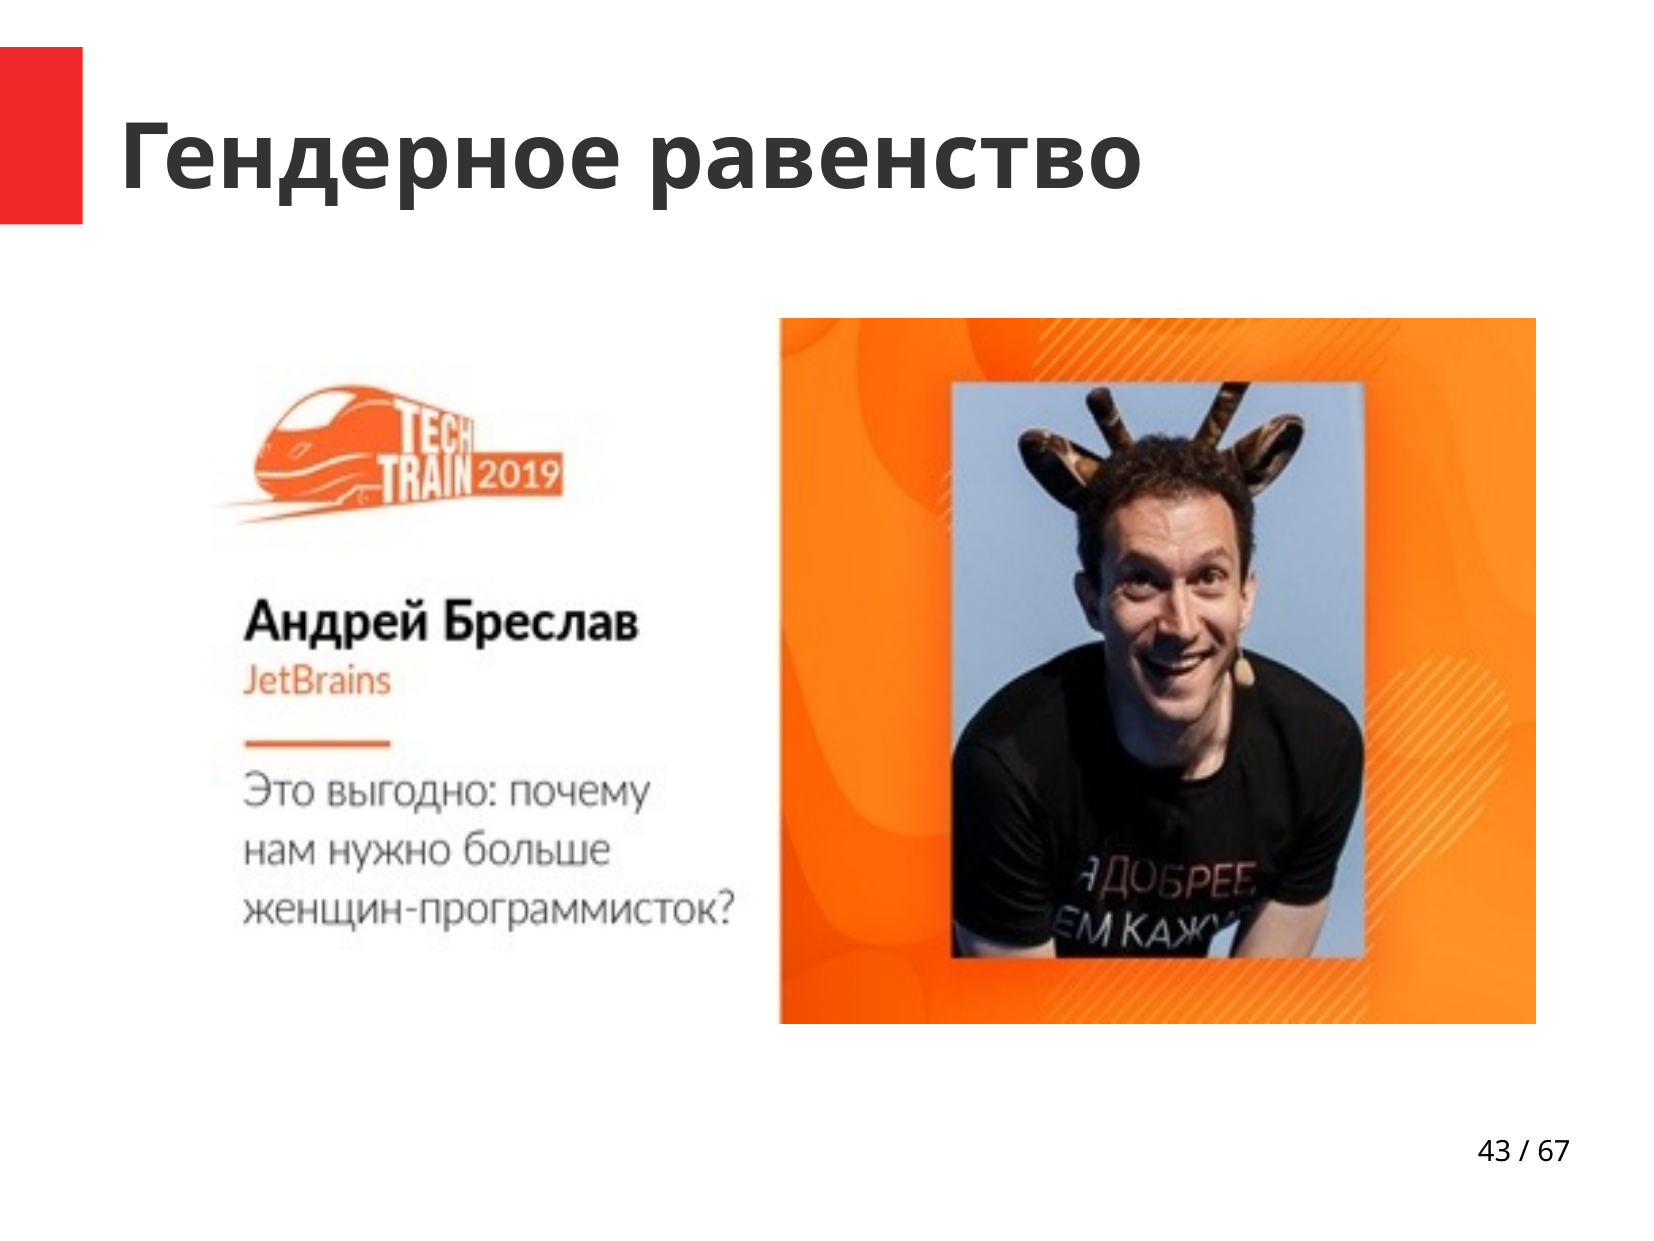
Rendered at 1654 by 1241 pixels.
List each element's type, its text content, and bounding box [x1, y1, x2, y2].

picture [82, 318, 1536, 1024]
title Гендерное равенство [118, 49, 1571, 257]
